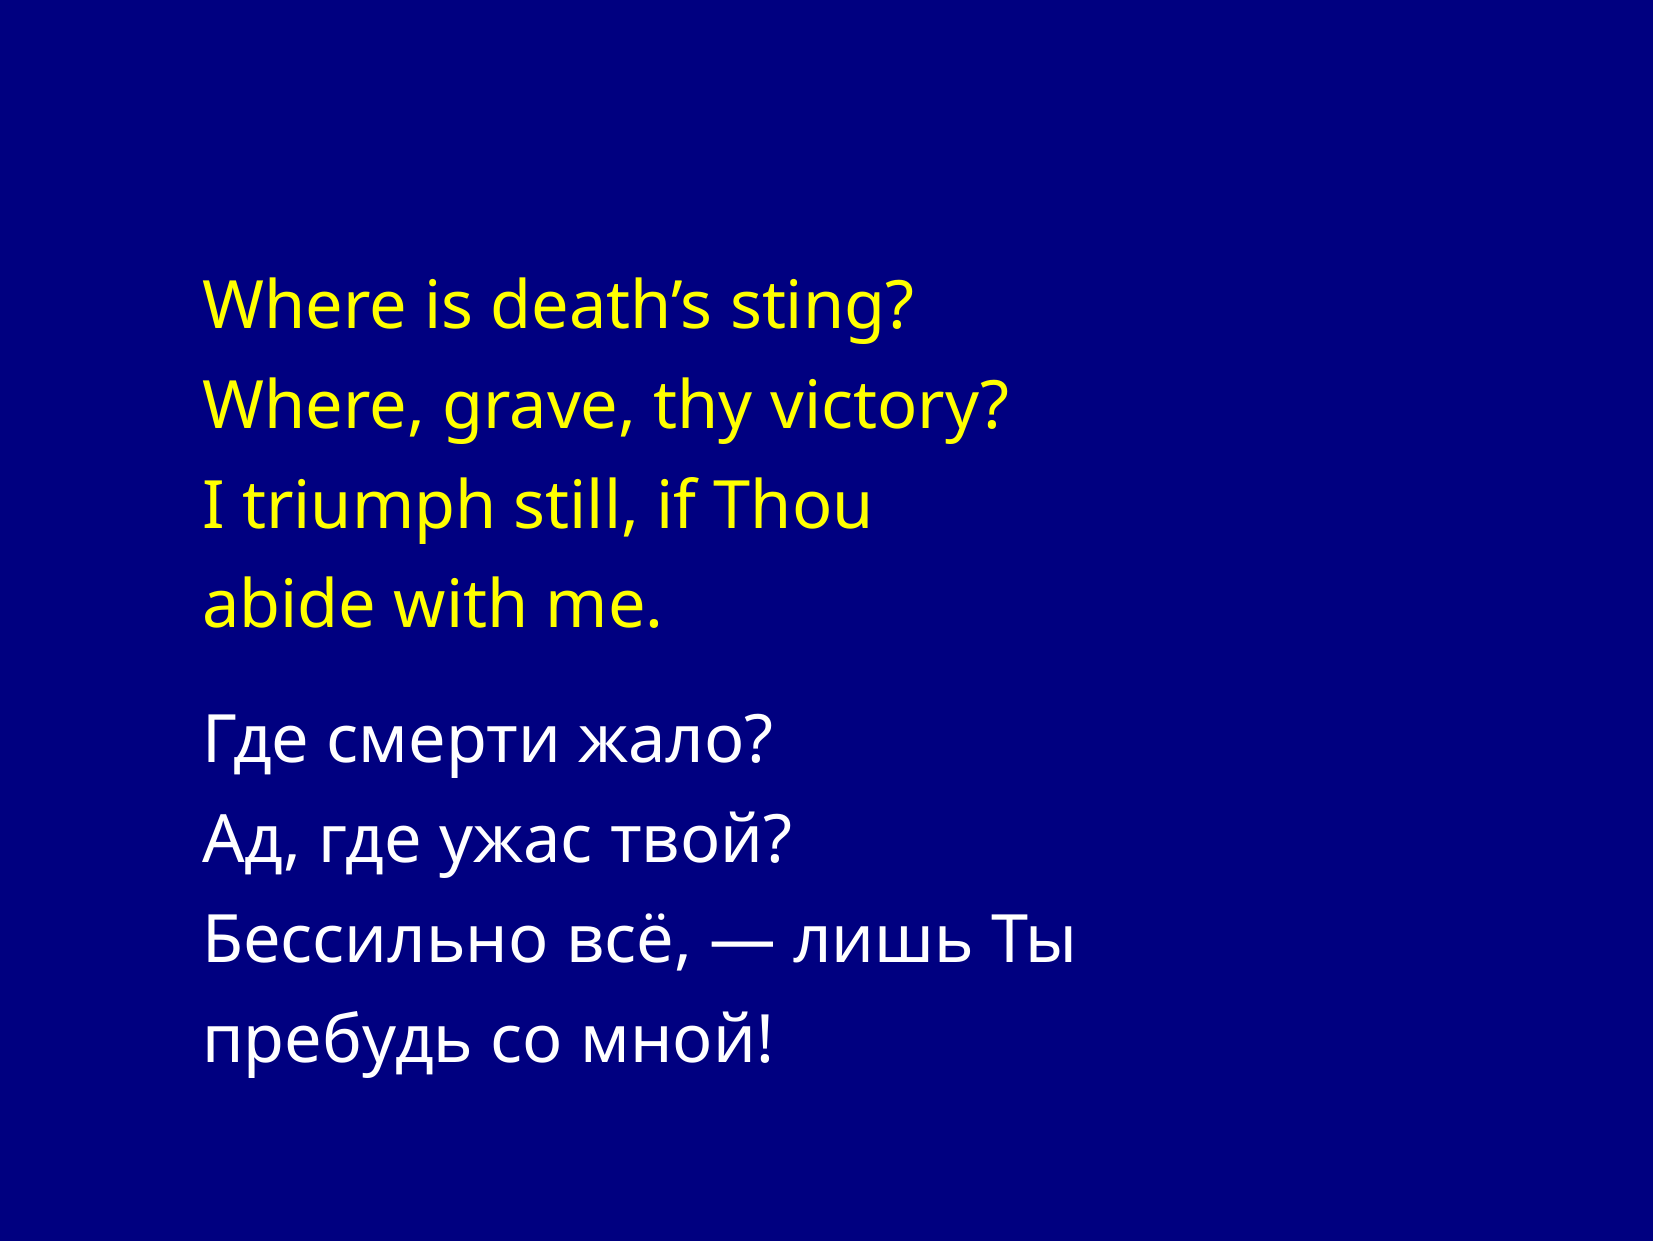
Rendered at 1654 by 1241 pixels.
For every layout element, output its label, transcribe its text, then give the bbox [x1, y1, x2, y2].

text_box Where is death’s sting? Where, grave, thy victory? I triumph still, if Thou abide with me. [75, 150, 1576, 638]
text_box Где смерти жало? Ад, где ужас твой? Бессильно всё, — лишь Ты пребудь со мной! [75, 675, 1576, 1163]
